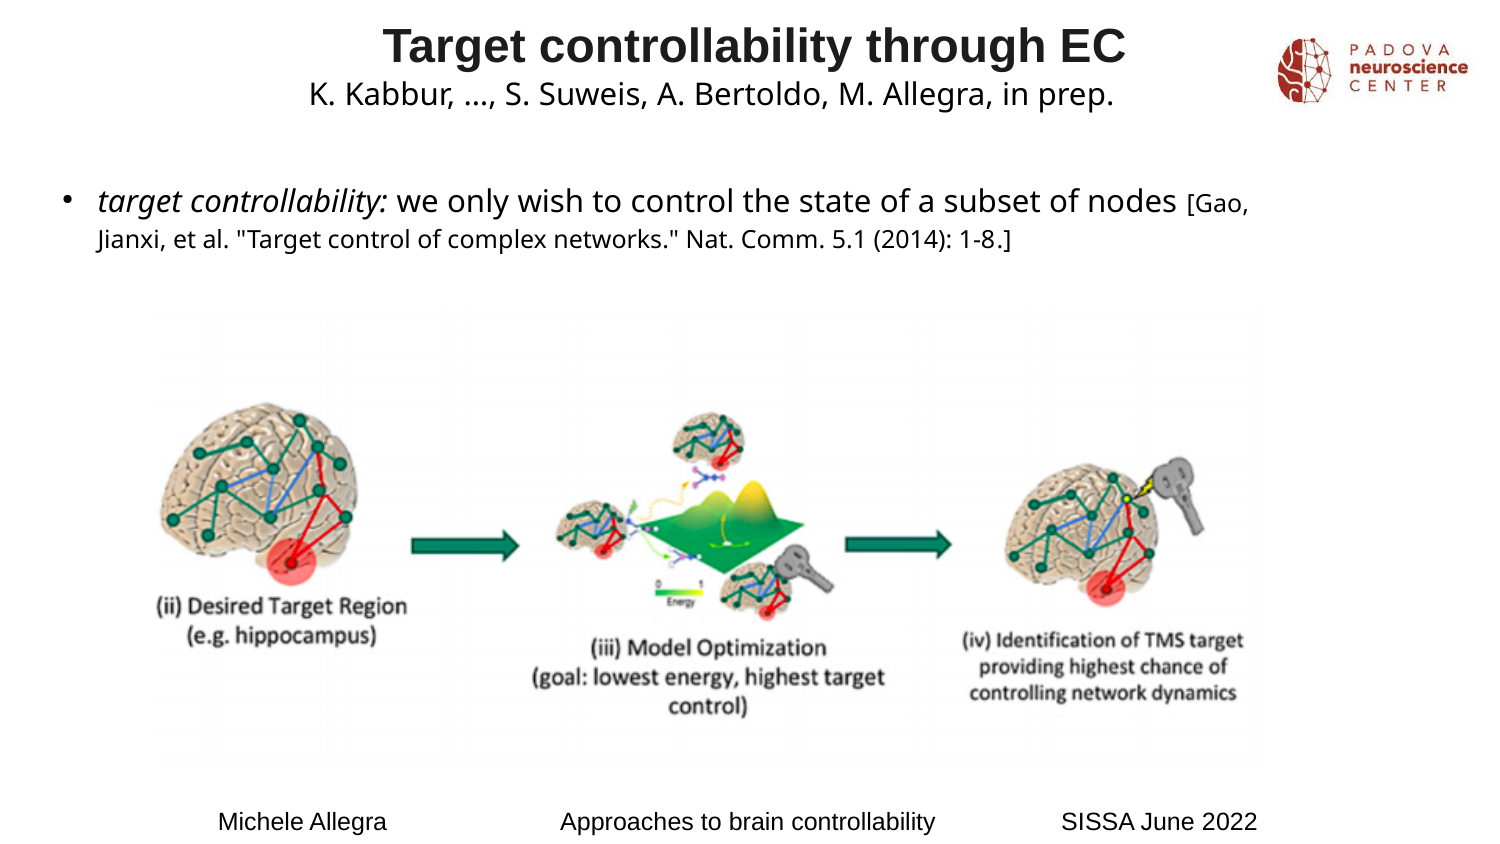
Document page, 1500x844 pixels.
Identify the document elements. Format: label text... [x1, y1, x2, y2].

text_box target controllability: we only wish to control the state of a subset of nodes [Gao, Jianxi, et al. "Target control of complex networks." Nat. Comm. 5.1 (2014): 1-8.] [47, 171, 1312, 434]
text_box Michele Allegra Approaches to brain controllability SISSA June 2022 [64, 794, 1415, 844]
picture [1268, 10, 1476, 123]
text_box K. Kabbur, …, S. Suweis, A. Bertoldo, M. Allegra, in prep. [218, 58, 1234, 127]
picture [154, 307, 1263, 772]
text_box Target controllability through EC [74, 0, 1436, 95]
